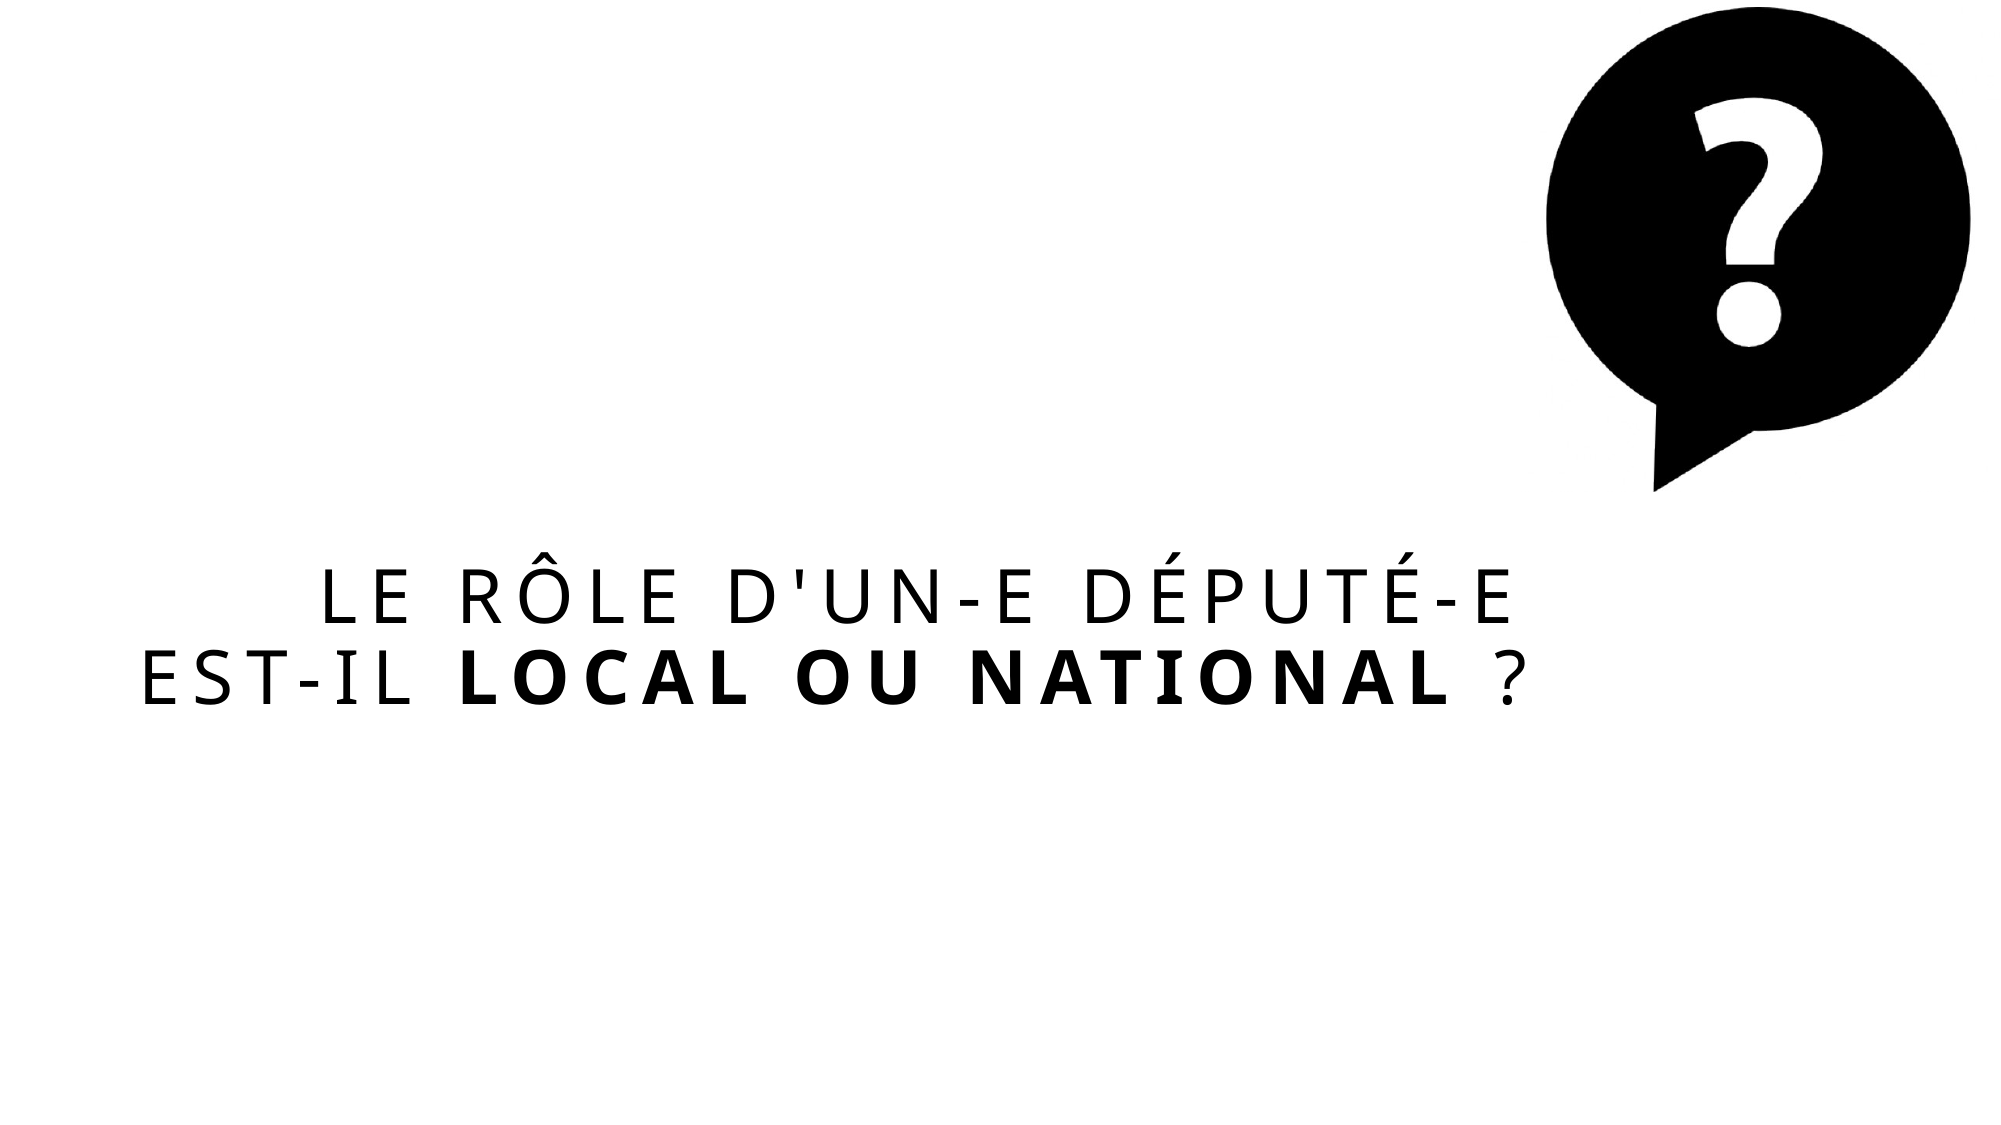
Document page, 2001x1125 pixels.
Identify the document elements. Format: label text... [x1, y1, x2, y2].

title LE RÔLE D'UN-E DÉPUTÉ-E EST-IL LOCAL OU NATIONAL ? [123, 367, 1546, 913]
